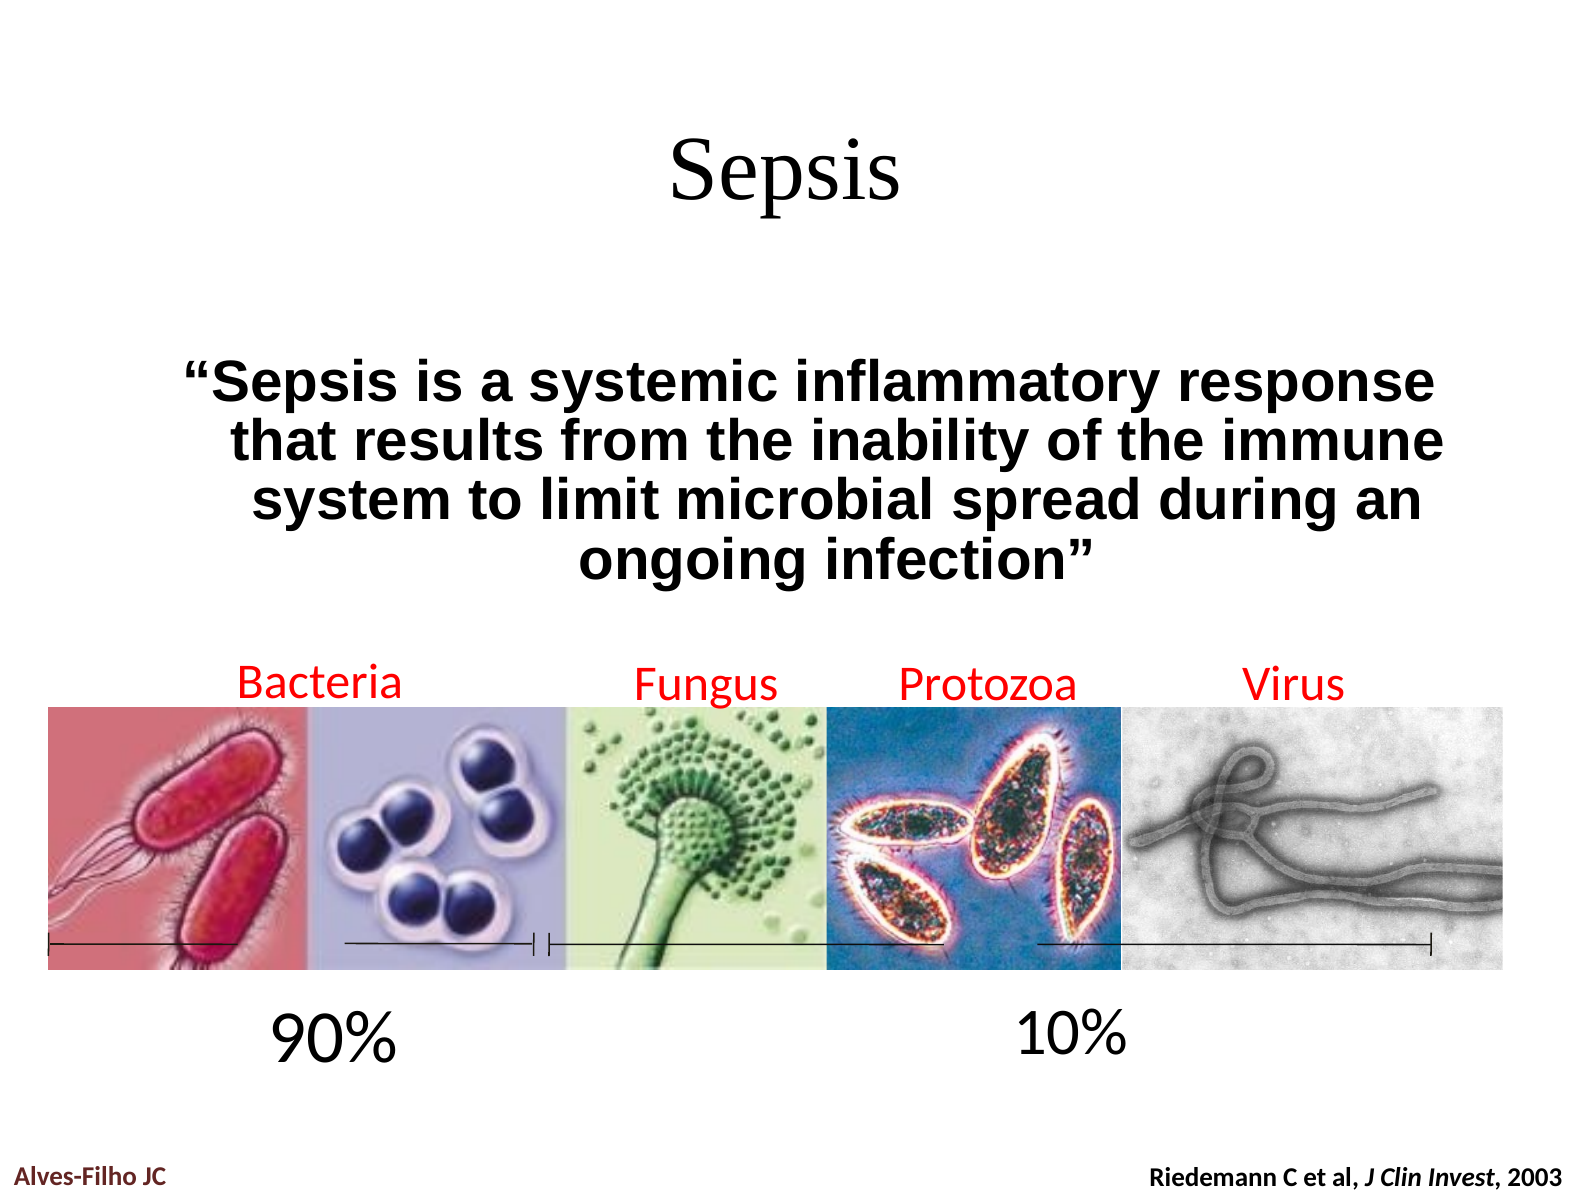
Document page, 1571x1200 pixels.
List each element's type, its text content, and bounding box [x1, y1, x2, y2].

text_box Bacteria [220, 640, 421, 717]
picture [48, 707, 1121, 970]
text_box Alves-Filho JC [0, 1149, 180, 1199]
text_box Fungus [617, 642, 797, 719]
text_box 10% [997, 979, 1146, 1077]
text_box “Sepsis is a systemic inflammatory response that results from the inability of the immune system to limit microbial spread during an ongoing infection” [134, 345, 1485, 600]
text_box Virus [1226, 642, 1363, 719]
title Sepsis [78, 62, 1492, 263]
text_box 90% [252, 979, 416, 1087]
picture [1122, 707, 1503, 970]
text_box Protozoa [882, 642, 1096, 719]
text_box Riedemann C et al, J Clin Invest, 2003 [1133, 1151, 1571, 1200]
